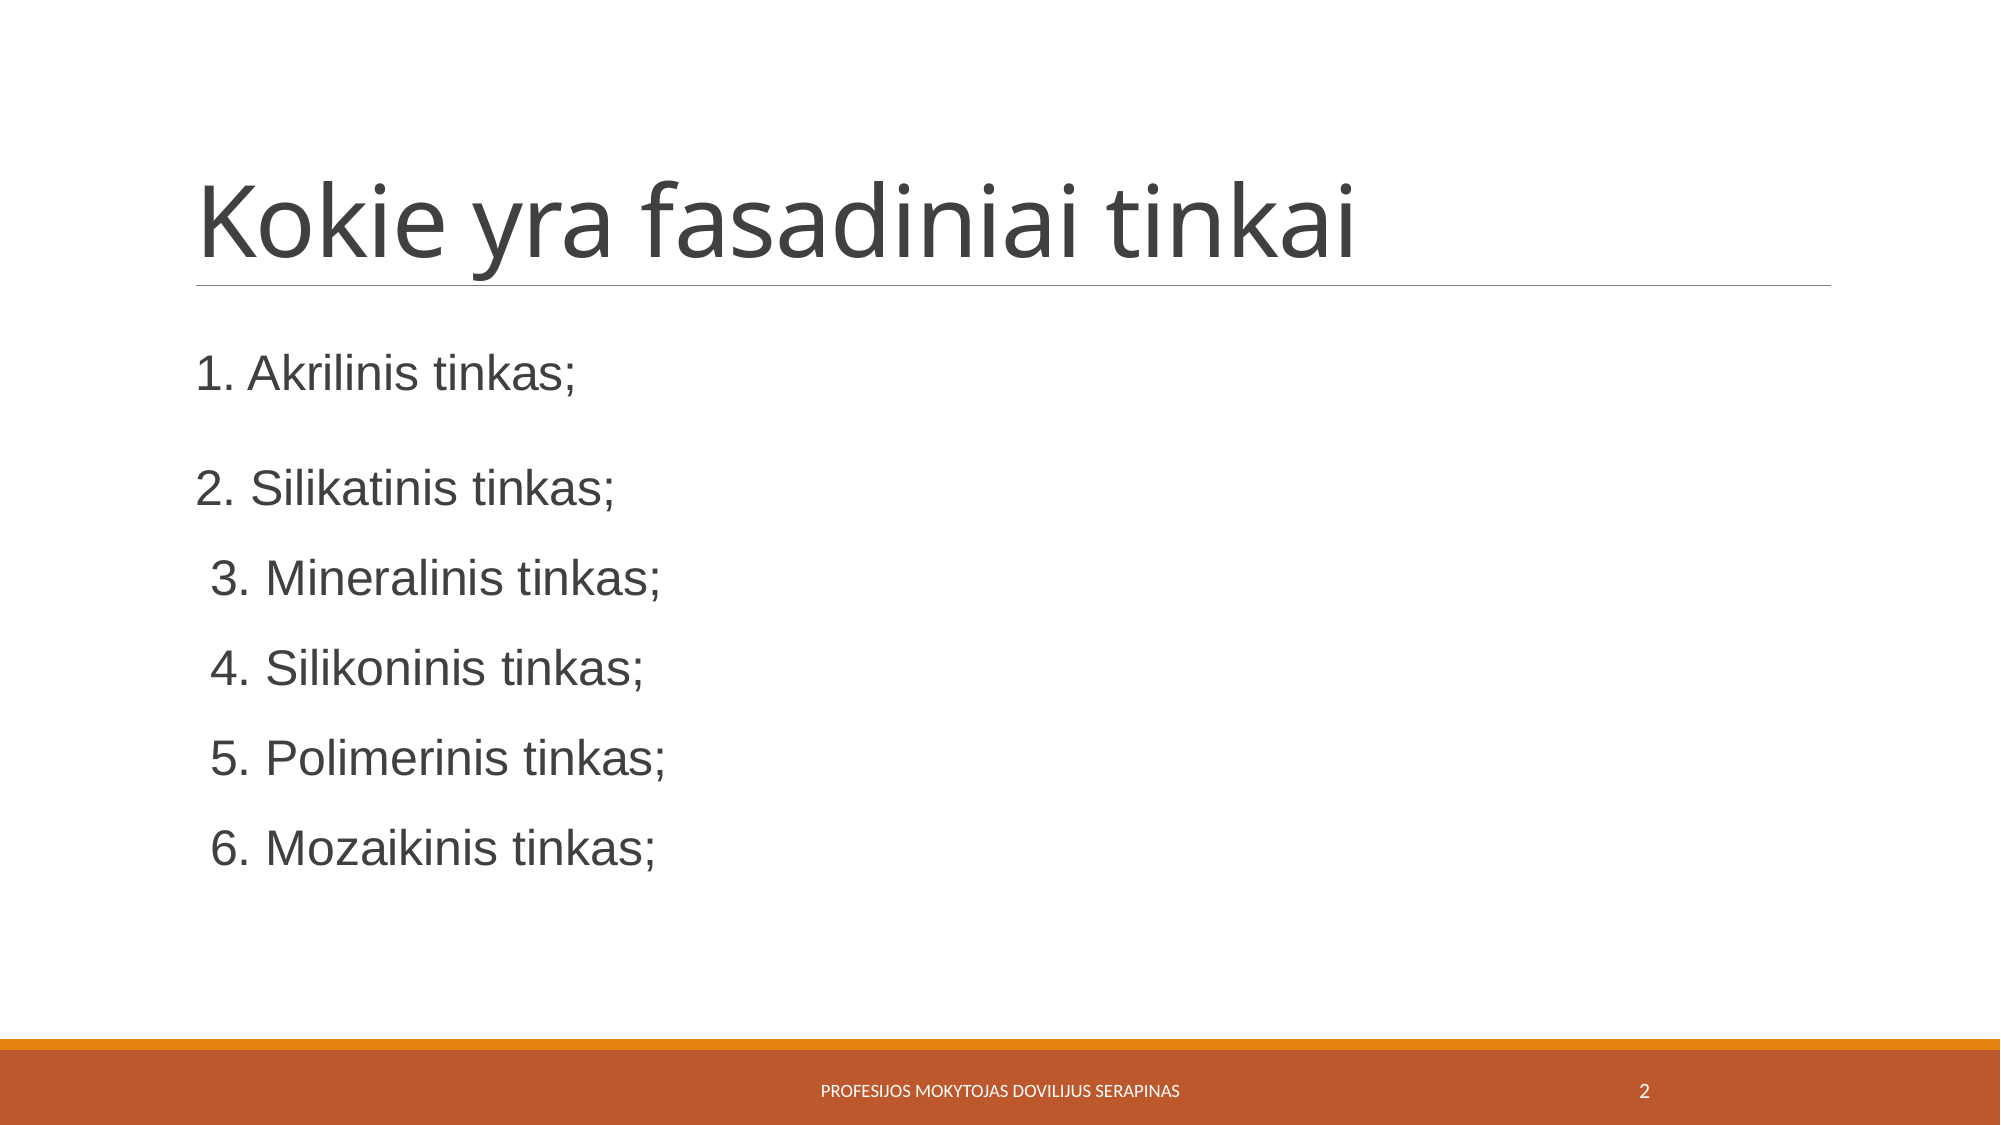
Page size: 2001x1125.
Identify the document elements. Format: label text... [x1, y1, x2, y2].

text_box Profesijos Mokytojas Dovilijus Serapinas [604, 1059, 1396, 1120]
title Kokie yra fasadiniai tinkai [180, 47, 1831, 286]
list 1. Akrilinis tinkas; 2. Silikatinis tinkas; 3. Mineralinis tinkas; 4. Silikoninis tinkas; 5. Polimerinis tinkas; 6. Mozaikinis tinkas; [180, 302, 1831, 963]
text_box [1624, 1059, 1840, 1120]
